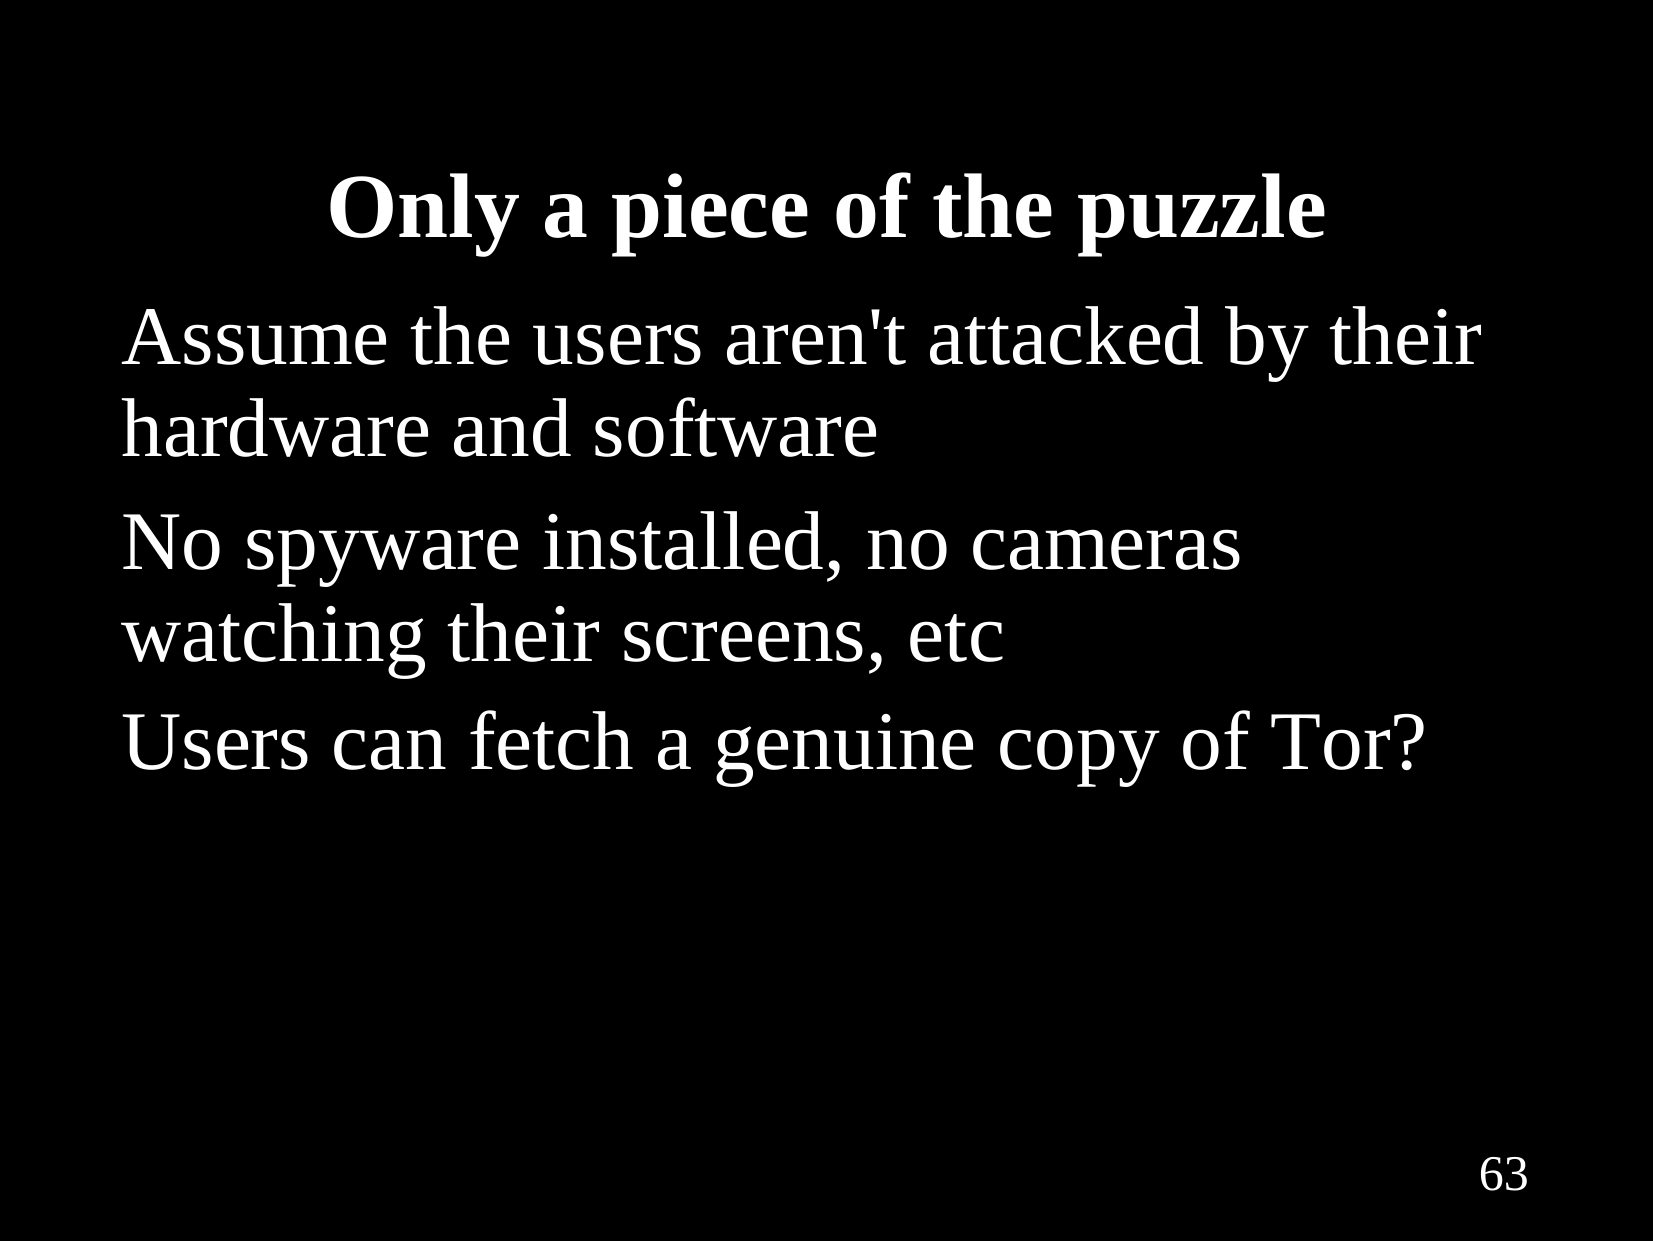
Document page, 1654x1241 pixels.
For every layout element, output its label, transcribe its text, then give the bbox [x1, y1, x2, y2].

list Assume the users aren't attacked by their hardware and software No spyware installed, no cameras watching their screens, etc Users can fetch a genuine copy of Tor? [121, 289, 1534, 1072]
title Only a piece of the puzzle [121, 103, 1534, 289]
